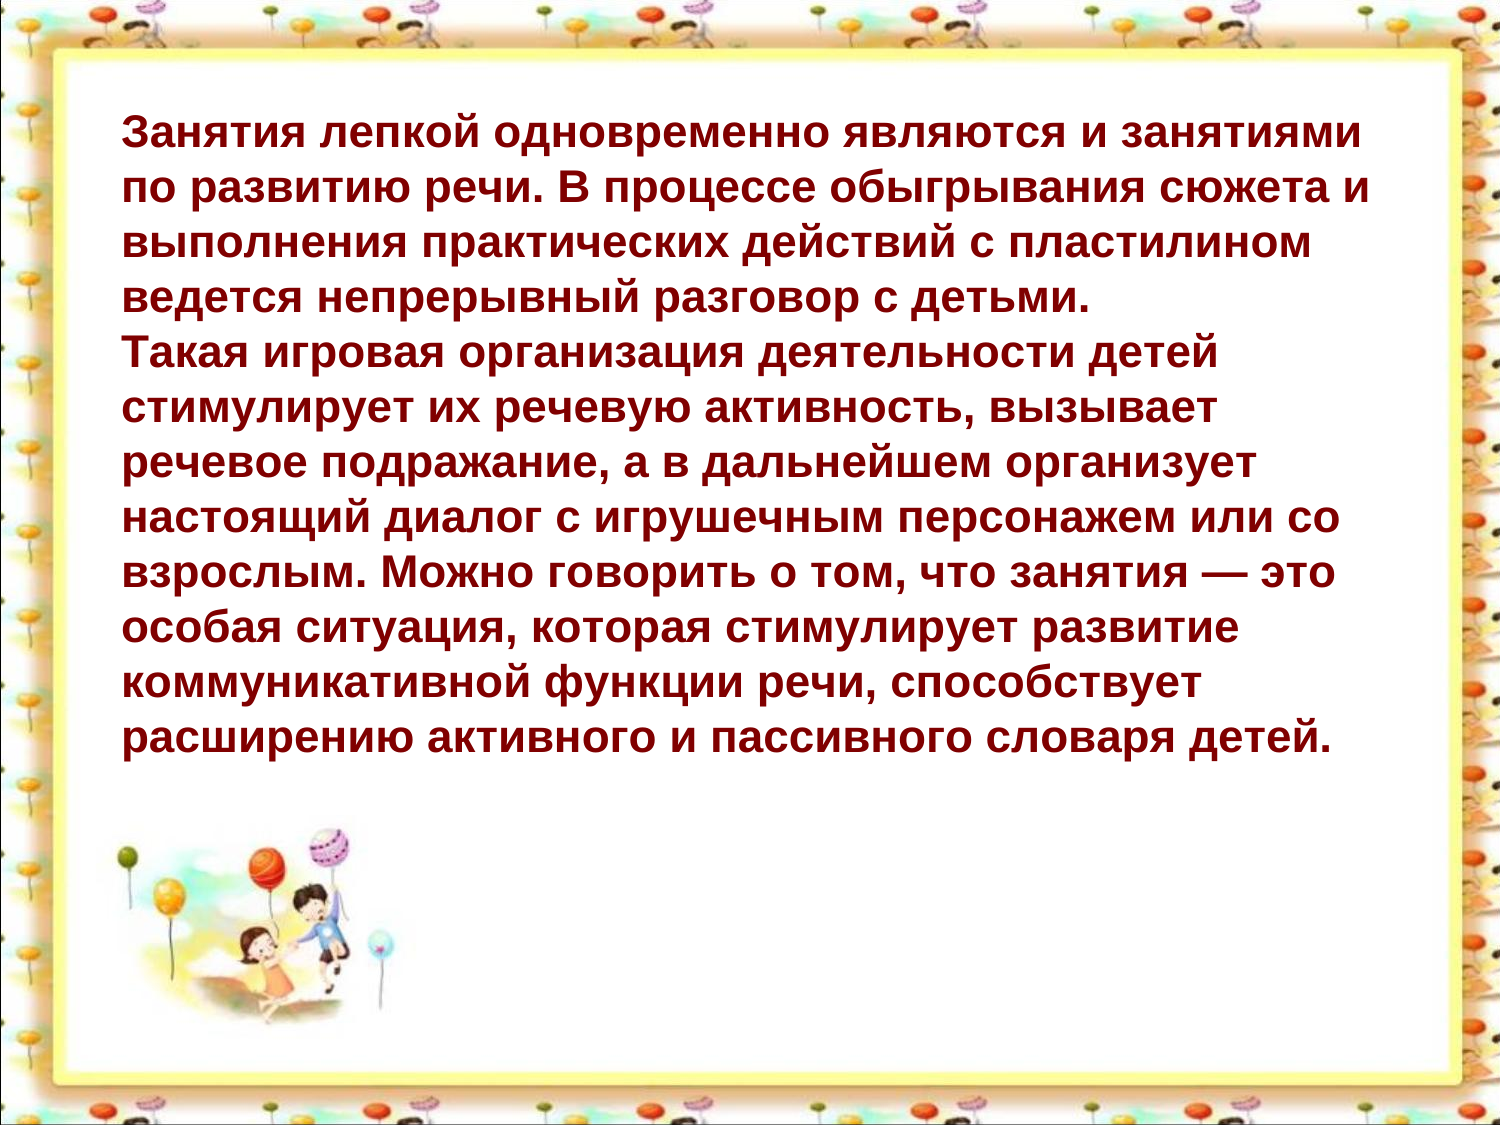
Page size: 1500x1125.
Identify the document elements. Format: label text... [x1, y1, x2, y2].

picture [0, 0, 1500, 1125]
text_box Занятия лепкой одновременно являются и занятиями по развитию речи. В процессе обыгрывания сюжета и выполнения практических действий с пластилином ведется непрерывный разговор с детьми. Такая игровая организация деятельности детей стимулирует их речевую активность, вызывает речевое подражание, а в дальнейшем организует настоящий диалог с игрушечным персонажем или со взрослым. Можно говорить о том, что занятия — это особая ситуация, которая стимулирует развитие коммуникативной функции речи, способствует расширению активного и пассивного словаря детей. [106, 94, 1406, 863]
